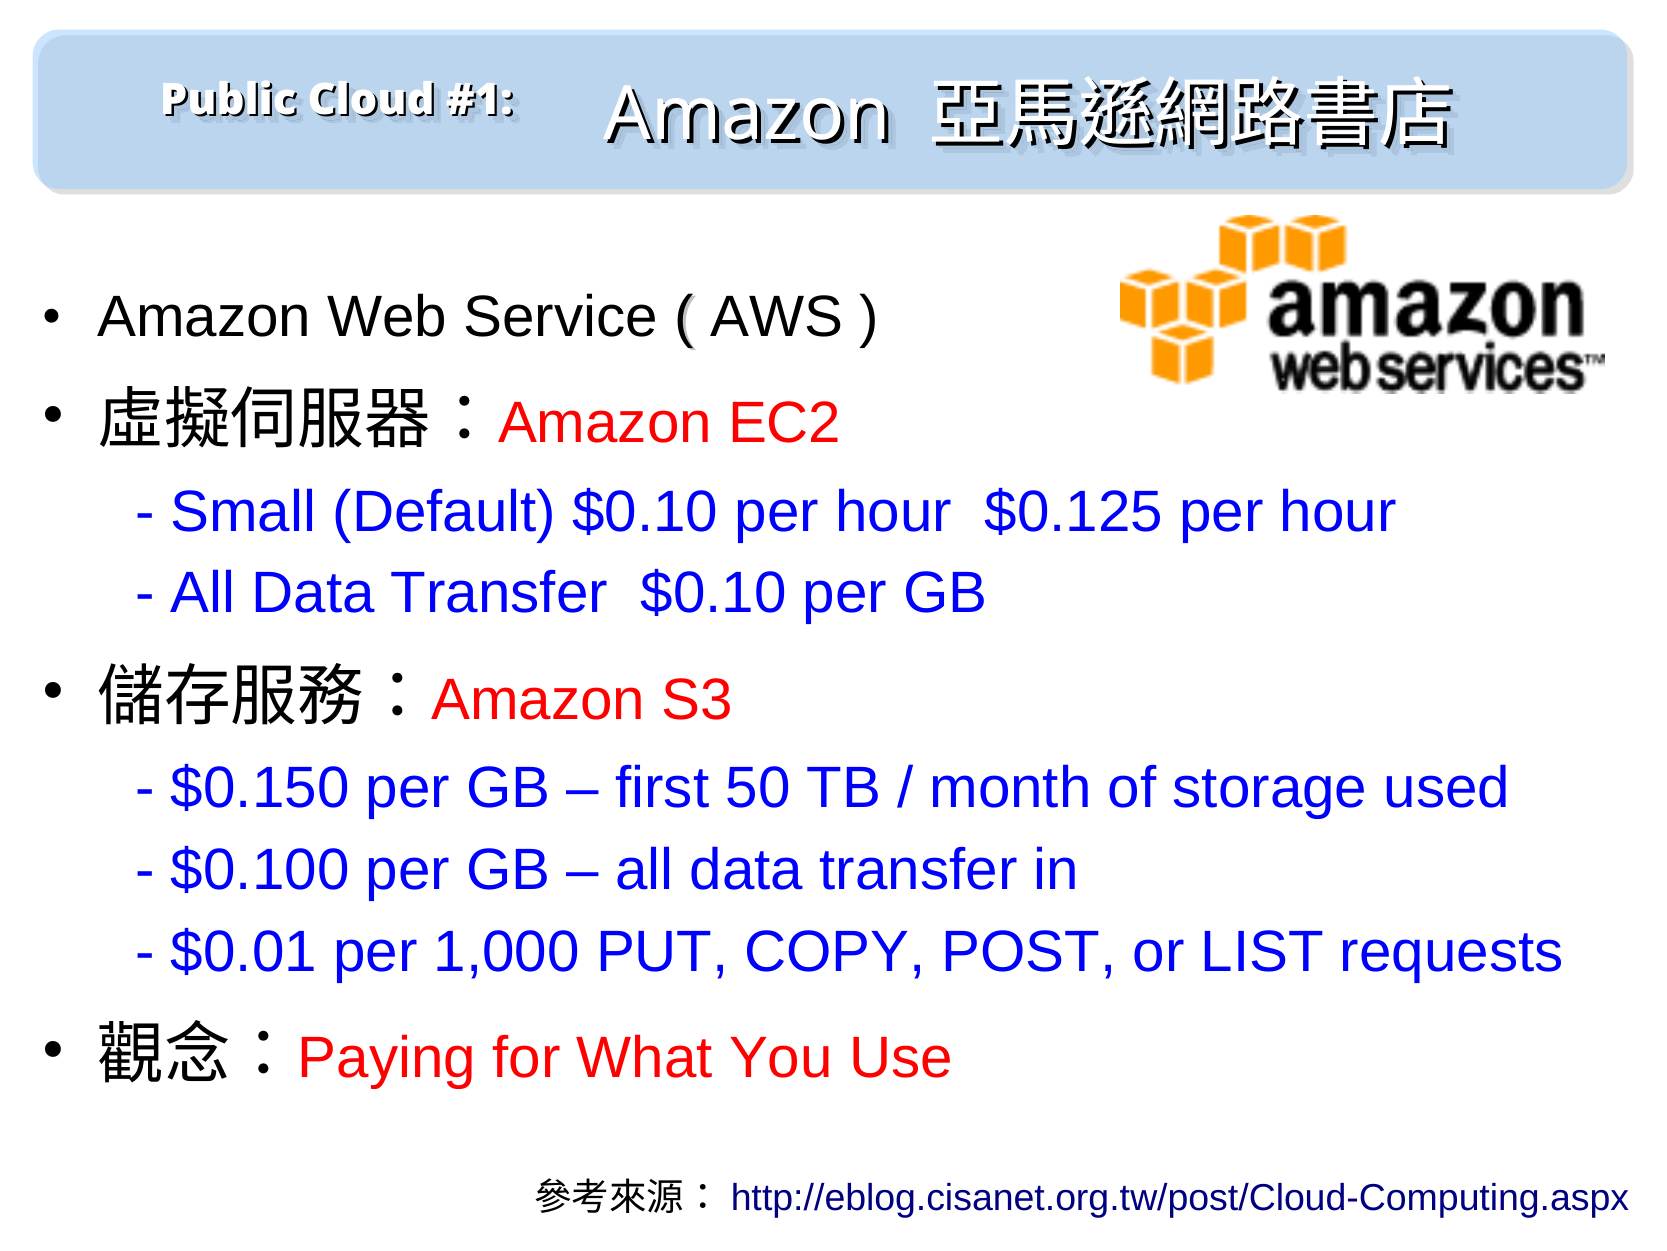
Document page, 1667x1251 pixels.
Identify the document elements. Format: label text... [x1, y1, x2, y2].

picture [1120, 215, 1605, 283]
list Amazon Web Service ( AWS ) 虛擬伺服器：Amazon EC2 - Small (Default) $0.10 per hour $0.125 per hour - All Data Transfer $0.10 per GB 儲存服務：Amazon S3 - $0.150 per GB – first 50 TB / month of storage used - $0.100 per GB – all data transfer in - $0.01 per 1,000 PUT, COPY, POST, or LIST requests 觀念：Paying for What You Use [41, 283, 1607, 1105]
text_box Public Cloud #1: Amazon 亞馬遜網路書店 [32, 29, 1628, 190]
text_box 參考來源：http://eblog.cisanet.org.tw/post/Cloud-Computing.aspx [519, 1165, 1654, 1241]
